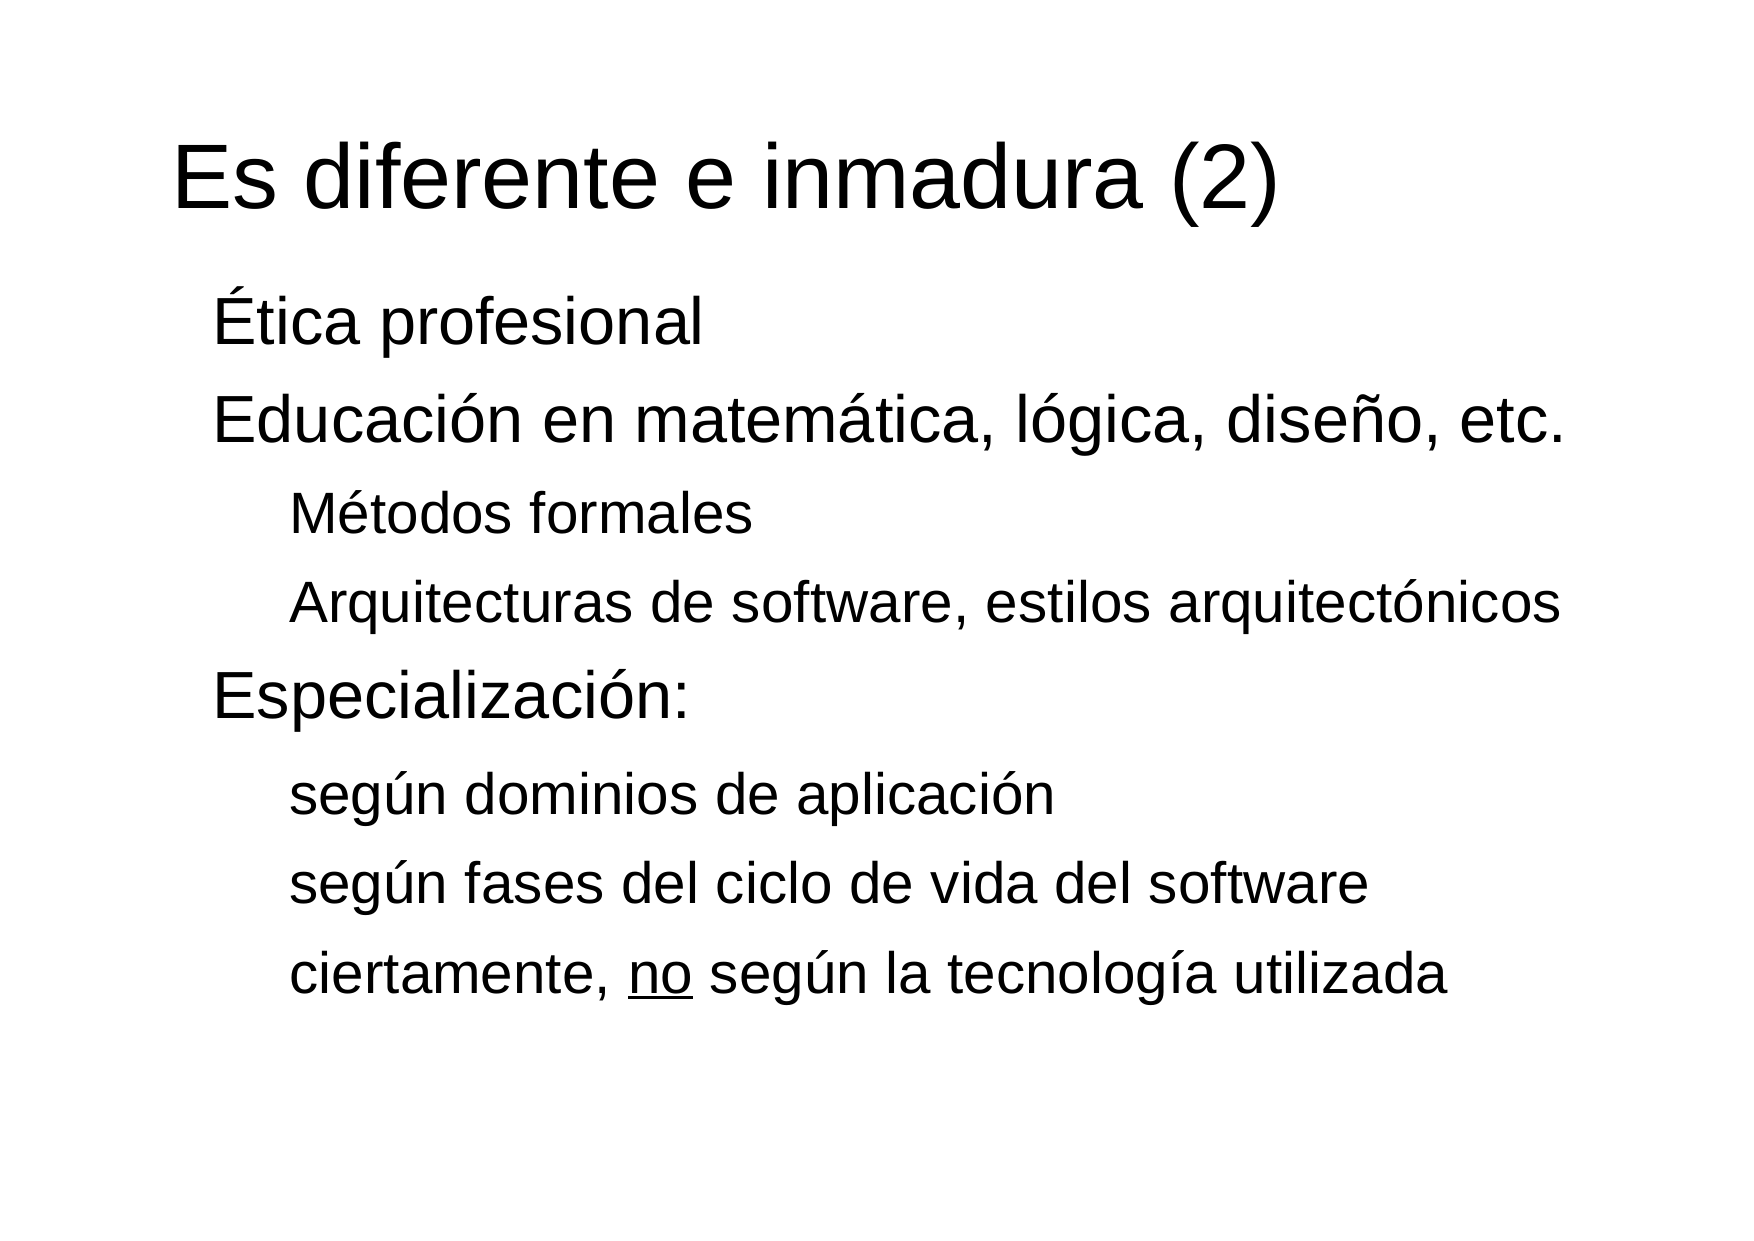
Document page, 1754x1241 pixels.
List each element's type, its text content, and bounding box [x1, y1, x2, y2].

list Ética profesional Educación en matemática, lógica, diseño, etc. Métodos formales Arquitecturas de software, estilos arquitectónicos Especialización: según dominios de aplicación según fases del ciclo de vida del software ciertamente, no según la tecnología utilizada [191, 277, 1690, 1141]
title Es diferente e inmadura (2) [168, 65, 1627, 289]
